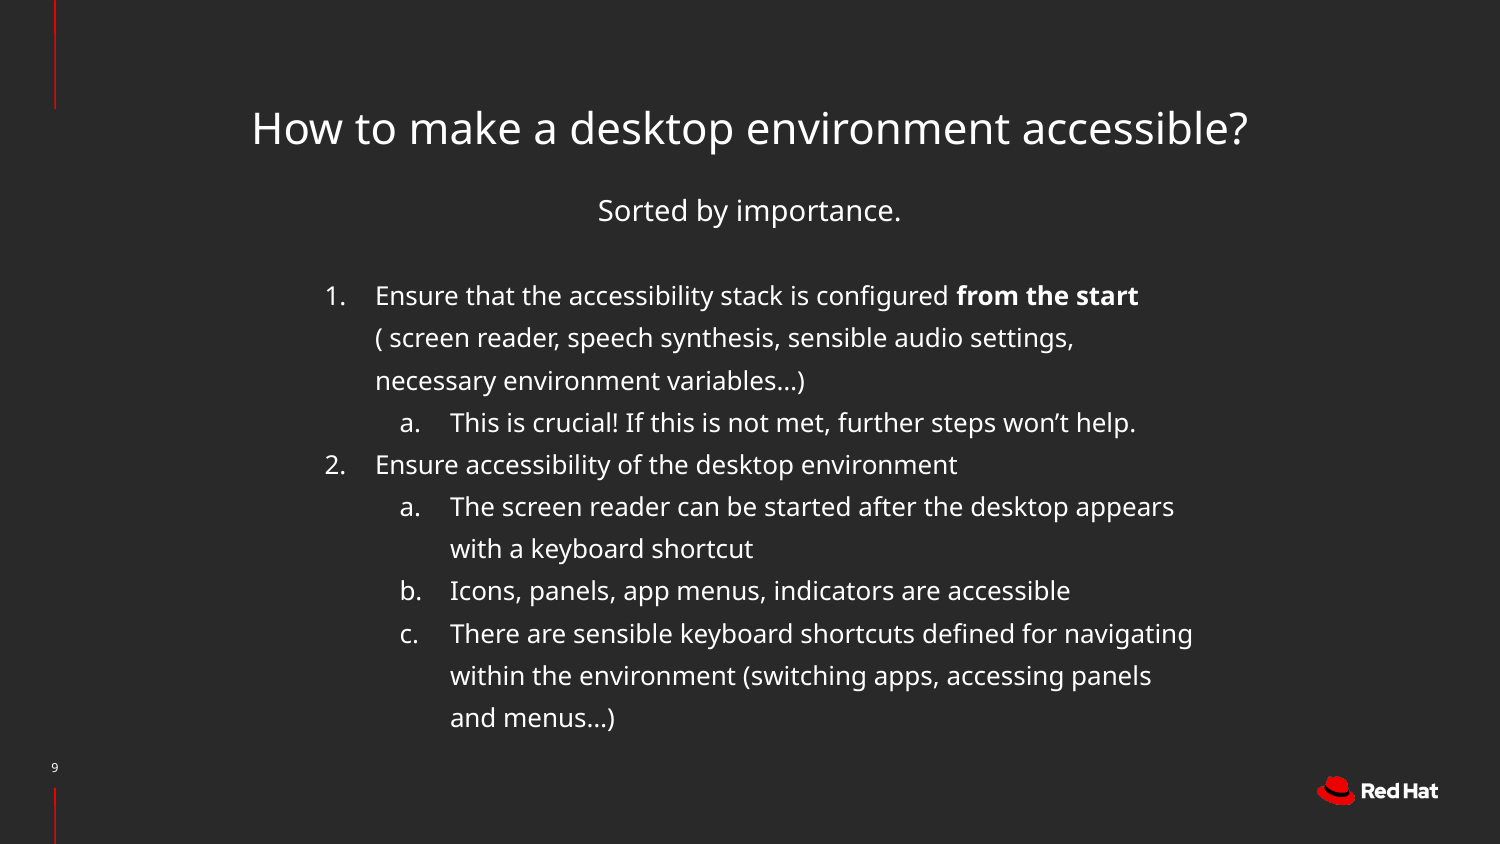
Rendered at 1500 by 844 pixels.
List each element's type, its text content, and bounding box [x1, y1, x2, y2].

picture [1317, 776, 1438, 805]
title How to make a desktop environment accessible? [108, 85, 1392, 154]
list Ensure that the accessibility stack is configured from the start ( screen reader, speech synthesis, sensible audio settings, necessary environment variables…) This is crucial! If this is not met, further steps won’t help. Ensure accessibility of the desktop environment The screen reader can be started after the desktop appears with a keyboard shortcut Icons, panels, app menus, indicators are accessible There are sensible keyboard shortcuts defined for navigating within the environment (switching apps, accessing panels and menus…) [300, 268, 1200, 744]
slide_number <číslo> [10, 759, 101, 777]
subtitle Sorted by importance. [108, 178, 1392, 215]
